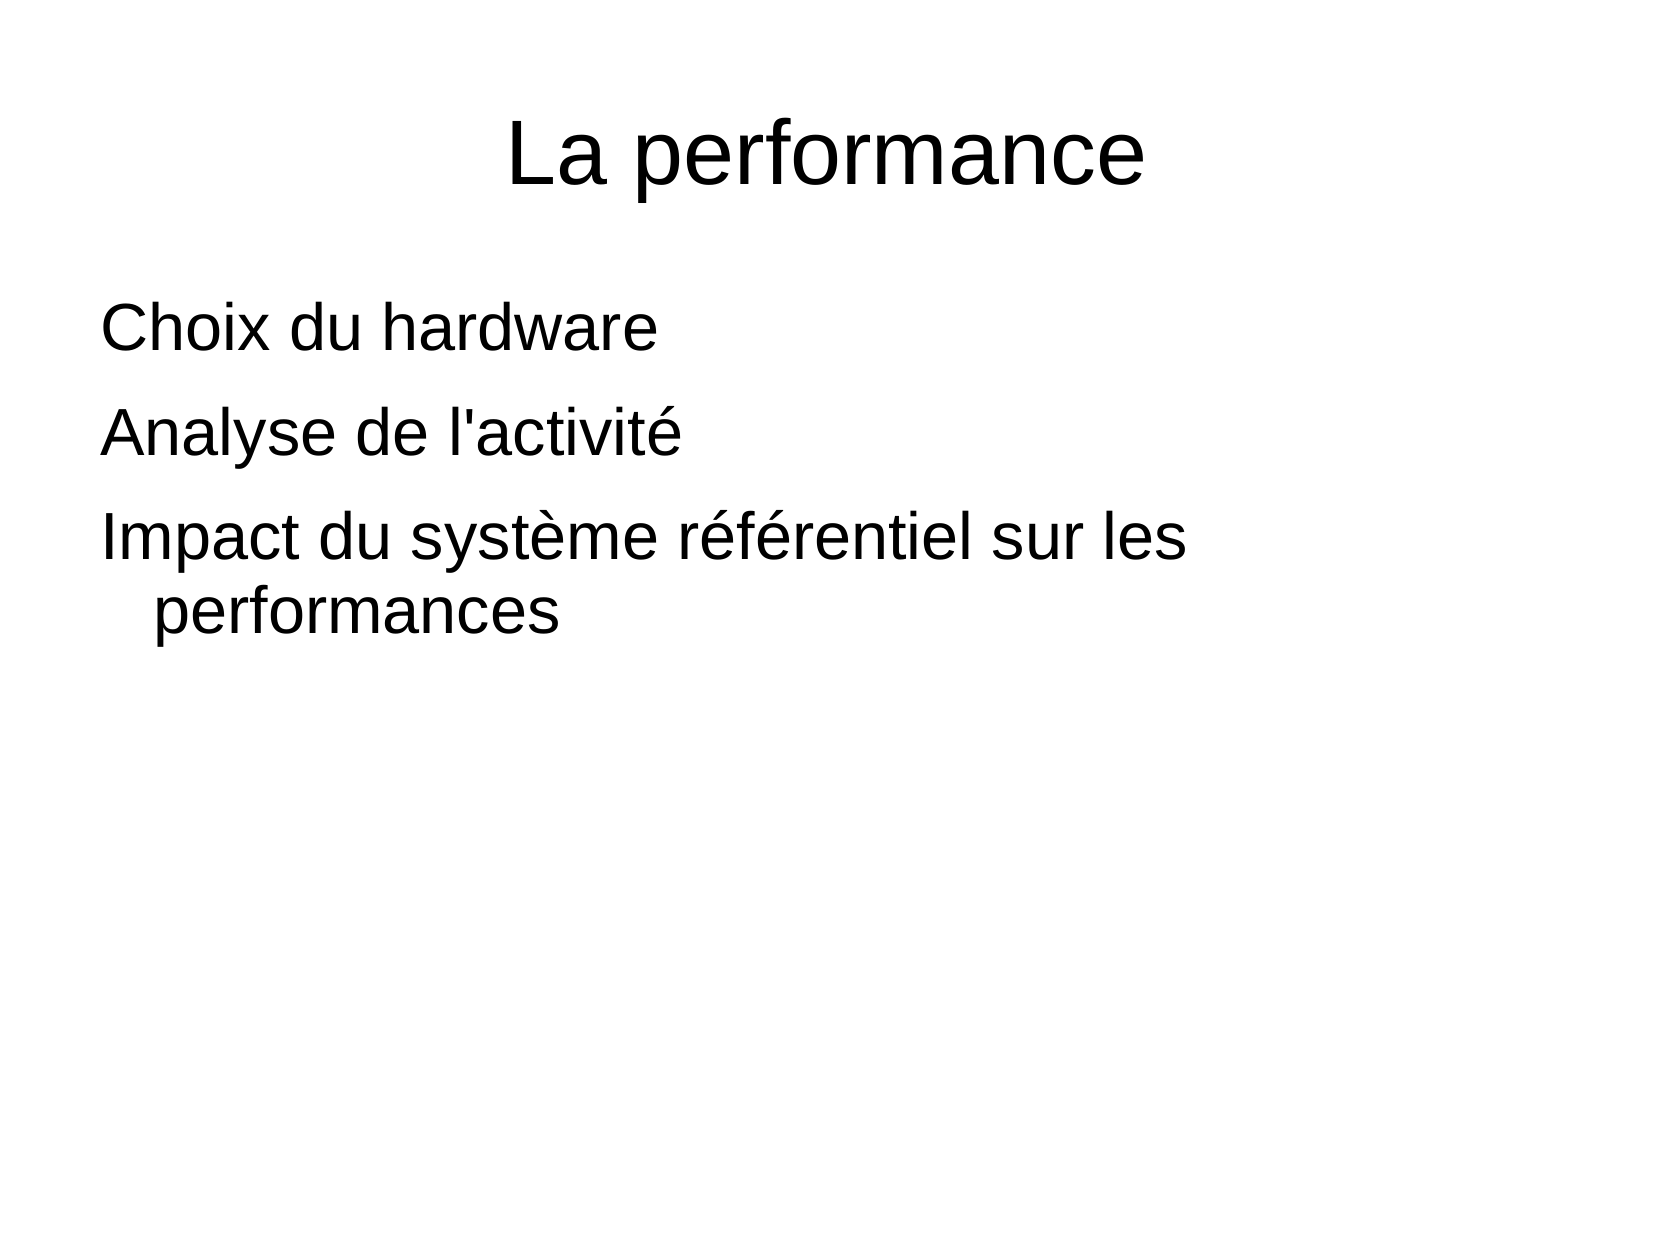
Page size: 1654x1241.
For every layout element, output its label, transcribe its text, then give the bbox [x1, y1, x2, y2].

title La performance [82, 56, 1571, 250]
list Choix du hardware Analyse de l'activité Impact du système référentiel sur les performances [82, 290, 1571, 1094]
